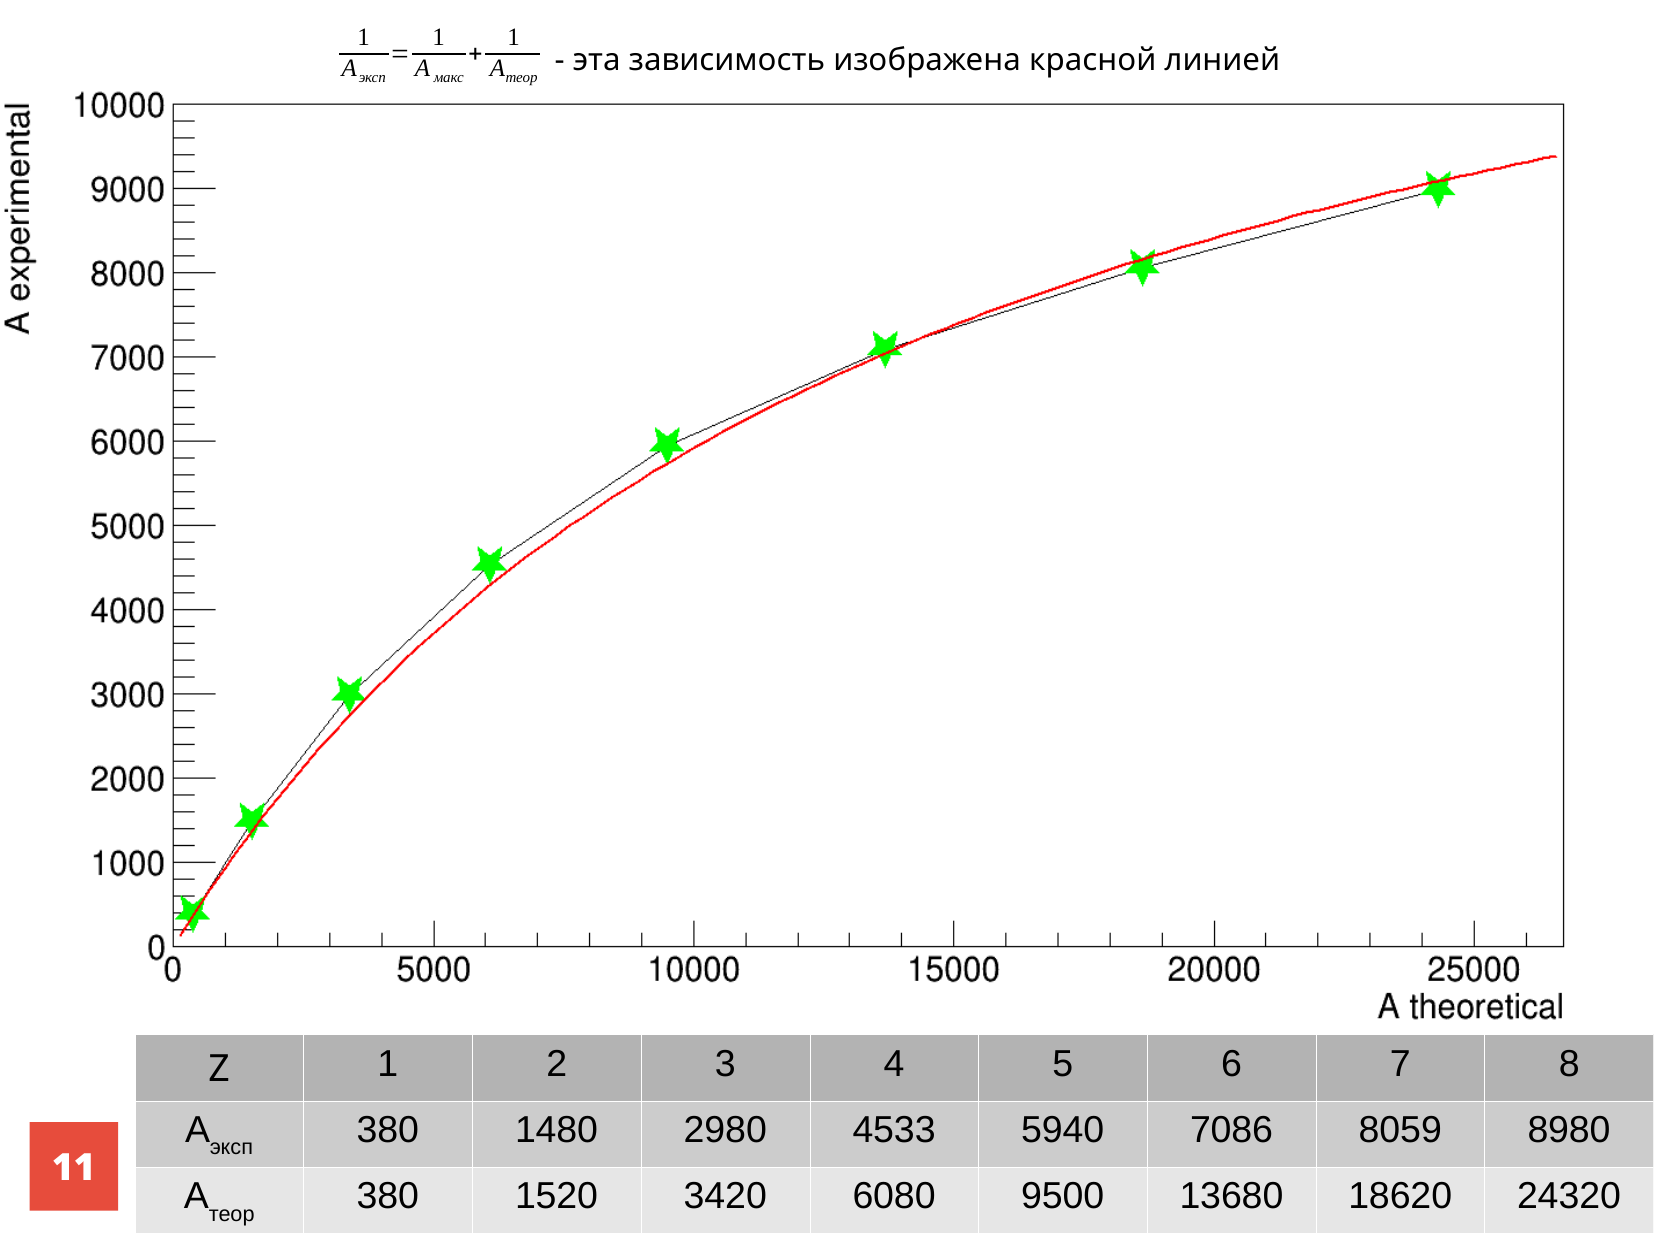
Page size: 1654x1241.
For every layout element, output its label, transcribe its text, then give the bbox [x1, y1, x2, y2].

table_header 4 [811, 1035, 978, 1101]
table_cell Аэксп [136, 1102, 303, 1167]
table_header 3 [642, 1035, 810, 1101]
table_cell 5940 [979, 1102, 1147, 1167]
text_box С помощью пакета ROOT получено значение Амакс=14510 ; Зелёными звёздами отвечены значения Аэксп при данном Атеор [137, 1234, 1224, 1241]
table_header 5 [979, 1035, 1147, 1101]
table_header 8 [1485, 1035, 1653, 1101]
table_cell 7086 [1148, 1102, 1316, 1167]
table_header 6 [1148, 1035, 1316, 1101]
table_cell 8059 [1317, 1102, 1484, 1167]
table_cell 2980 [642, 1102, 810, 1167]
table_cell 4533 [811, 1102, 978, 1167]
table_cell Атеор [136, 1168, 303, 1233]
table_cell 8980 [1485, 1102, 1653, 1167]
text_box - эта зависимость изображена красной линией [531, 29, 1536, 154]
table_cell 9500 [979, 1168, 1147, 1233]
chart [330, 23, 548, 87]
table_header 2 [473, 1035, 641, 1101]
table_cell 1480 [473, 1102, 641, 1167]
table_cell 3420 [642, 1168, 810, 1233]
table_header 7 [1317, 1035, 1484, 1101]
table_header 1 [304, 1035, 472, 1101]
table_header Z [136, 1035, 303, 1101]
table_cell 1520 [473, 1168, 641, 1233]
table_cell 13680 [1148, 1168, 1316, 1233]
picture [0, 0, 1654, 1052]
table_cell 380 [304, 1168, 472, 1233]
table_cell 6080 [811, 1168, 978, 1233]
table_cell 24320 [1485, 1168, 1653, 1233]
table_cell 380 [304, 1102, 472, 1167]
table_cell 18620 [1317, 1168, 1484, 1233]
